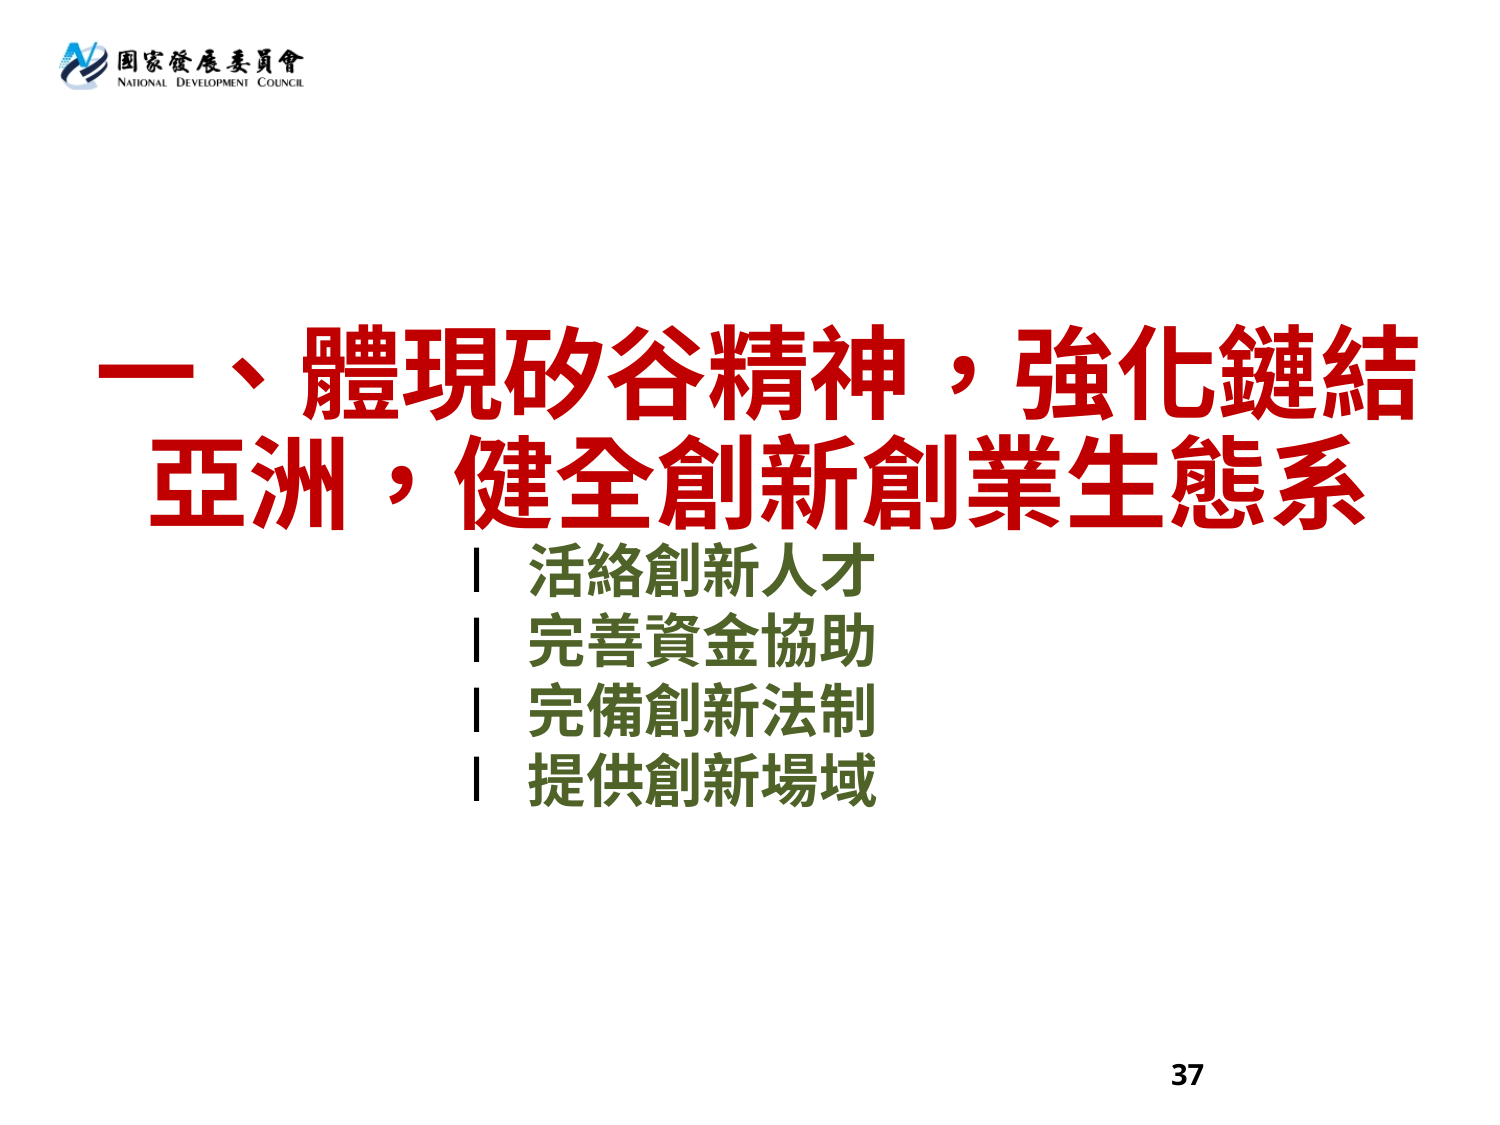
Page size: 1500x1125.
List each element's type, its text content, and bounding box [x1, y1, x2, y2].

title 一、體現矽谷精神，強化鏈結亞洲，健全創新創業生態系 [59, 315, 1459, 504]
text_box 37 [1156, 1045, 1500, 1106]
text_box 活絡創新人才 完善資金協助 完備創新法制 提供創新場域 [454, 527, 1353, 825]
